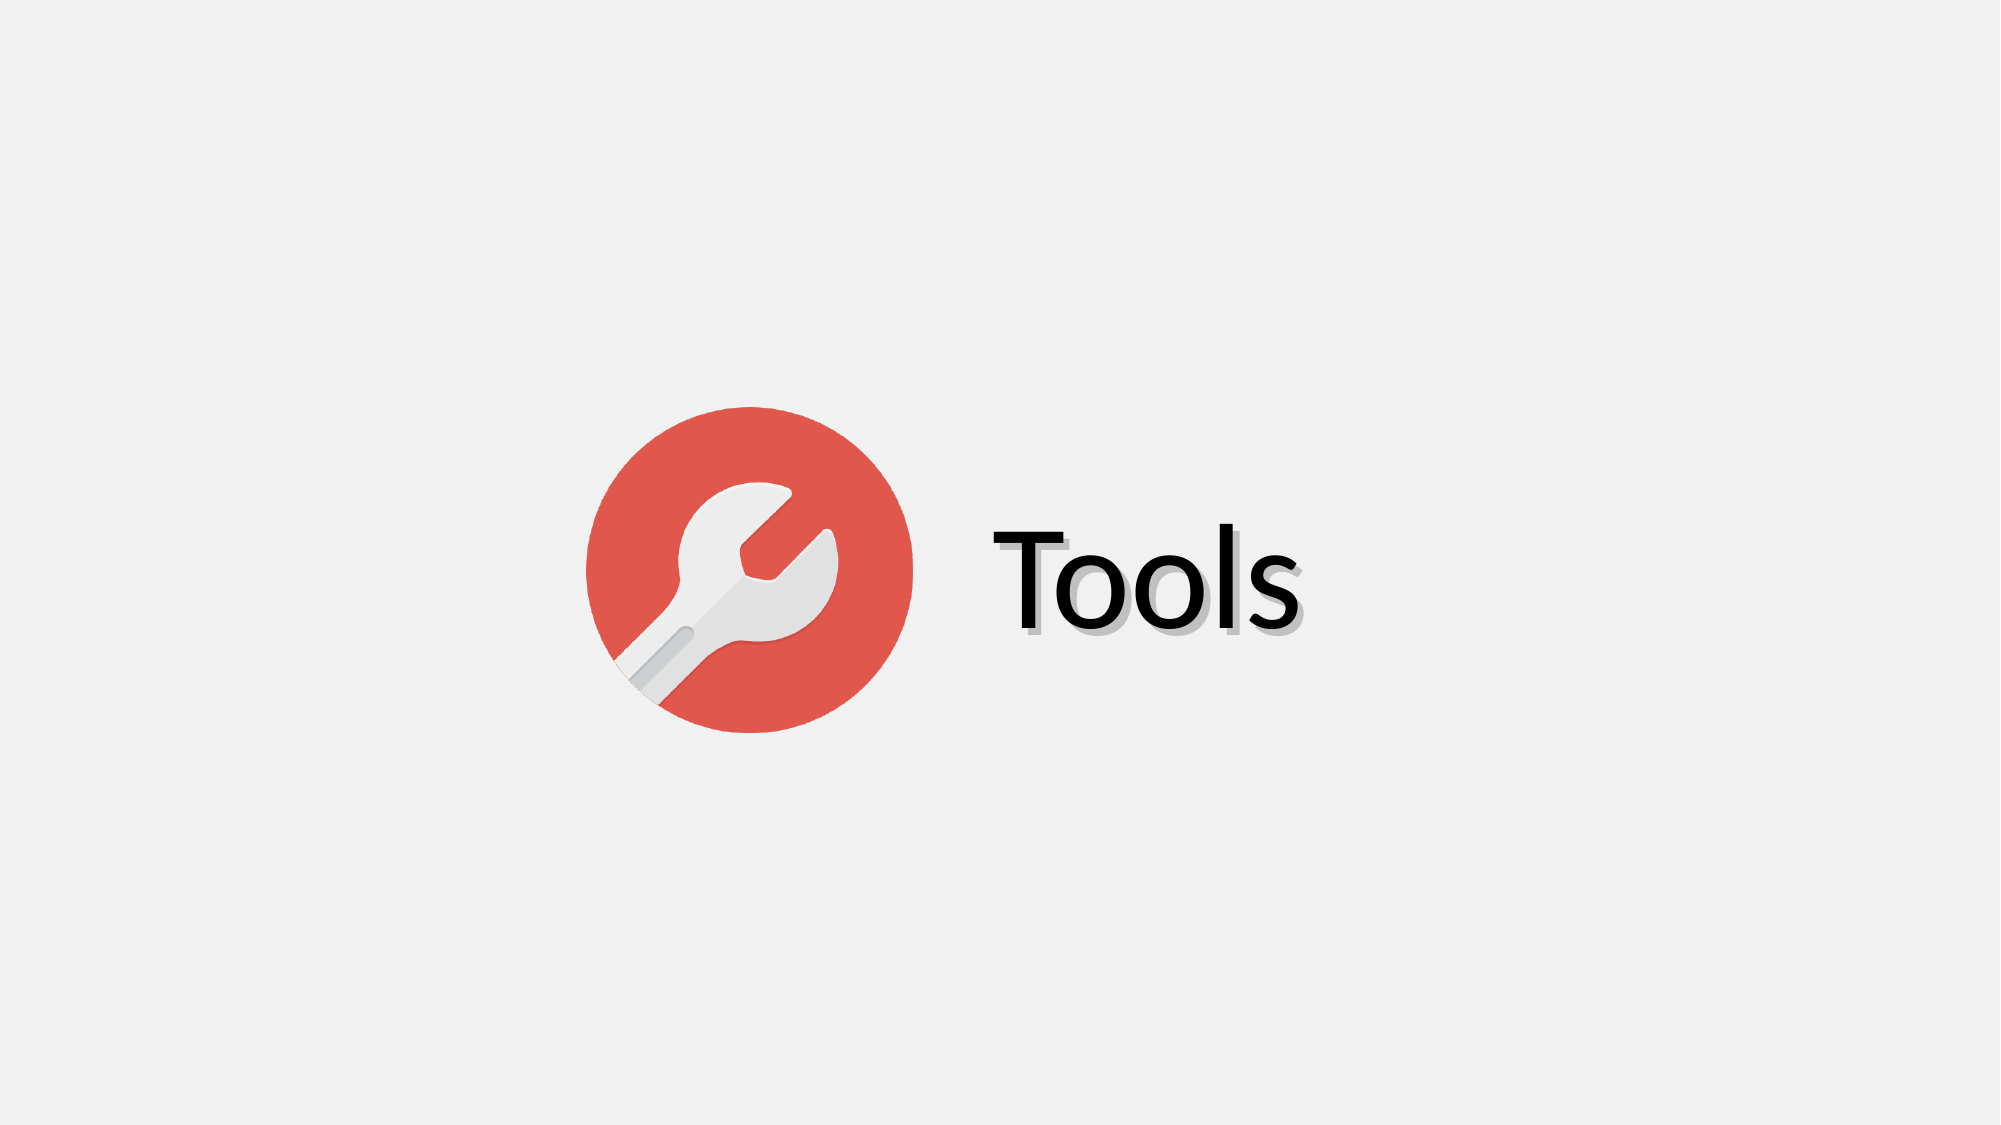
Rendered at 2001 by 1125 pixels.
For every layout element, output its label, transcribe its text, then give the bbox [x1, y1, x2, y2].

picture [586, 407, 913, 733]
text_box Tools [977, 471, 1318, 666]
